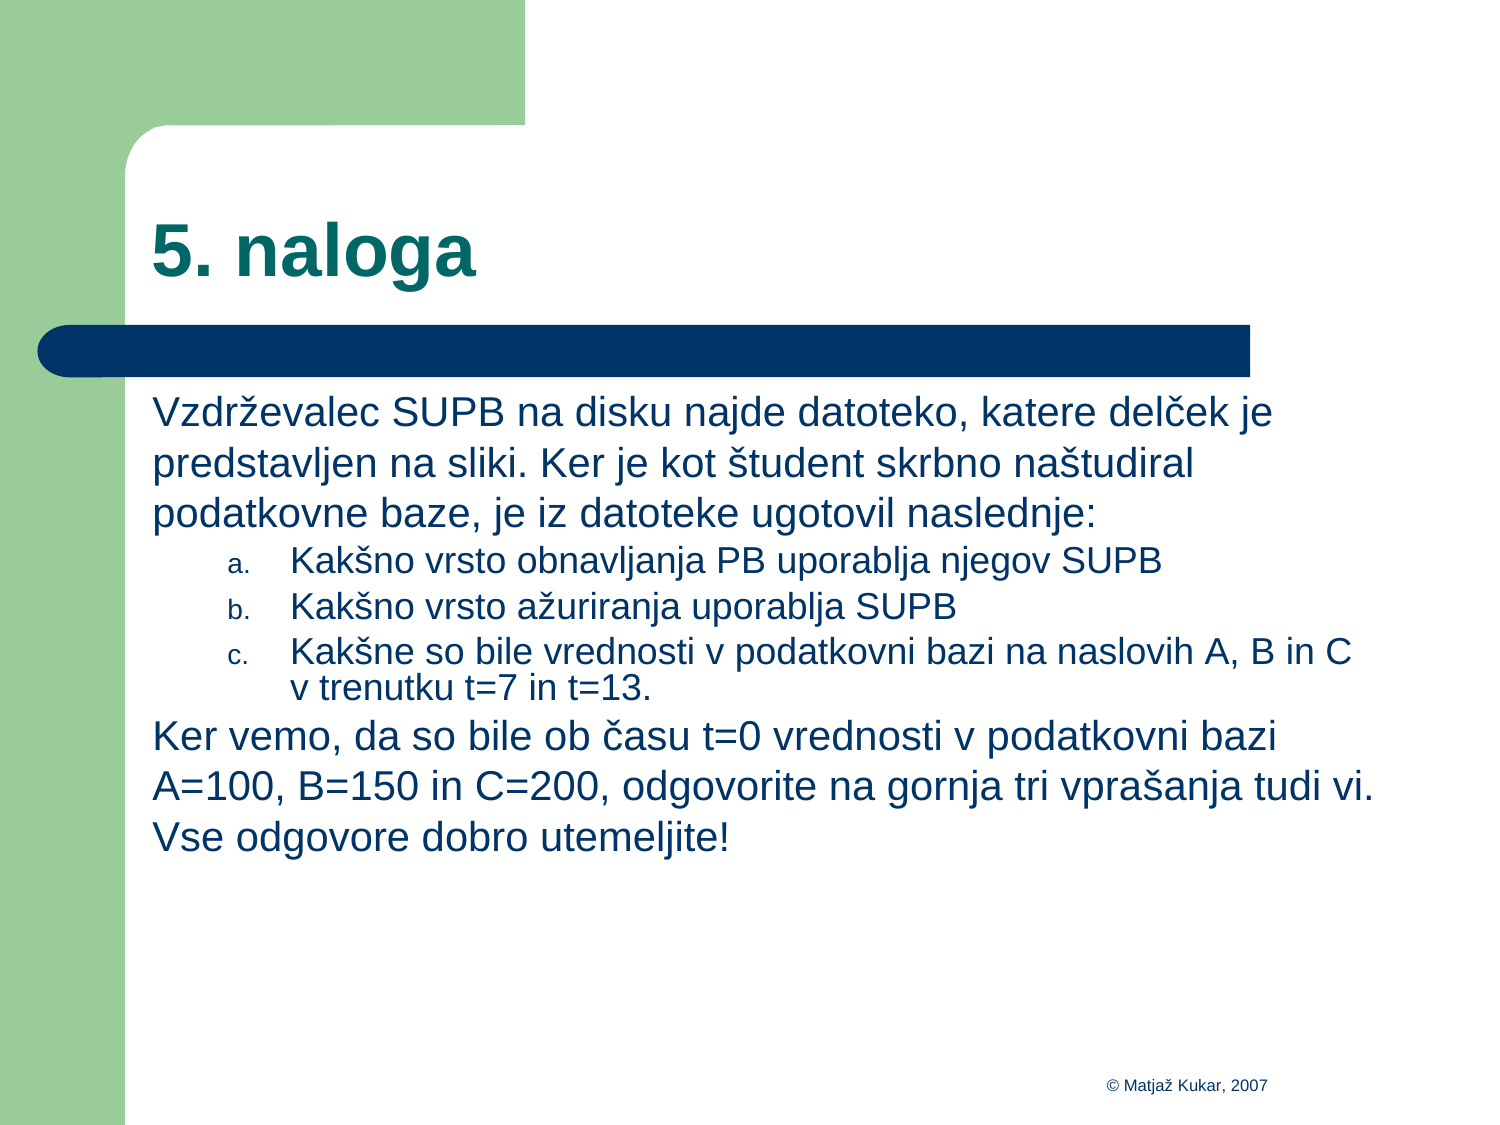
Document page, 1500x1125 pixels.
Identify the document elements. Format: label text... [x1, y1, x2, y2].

title 5. naloga [136, 136, 1414, 301]
text_box © Matjaž Kukar, 2007 [949, 1025, 1426, 1103]
list Vzdrževalec SUPB na disku najde datoteko, katere delček je predstavljen na sliki. Ker je kot študent skrbno naštudiral podatkovne baze, je iz datoteke ugotovil naslednje: Kakšno vrsto obnavljanja PB uporablja njegov SUPB Kakšno vrsto ažuriranja uporablja SUPB Kakšne so bile vrednosti v podatkovni bazi na naslovih A, B in C v trenutku t=7 in t=13. Ker vemo, da so bile ob času t=0 vrednosti v podatkovni bazi A=100, B=150 in C=200, odgovorite na gornja tri vprašanja tudi vi. Vse odgovore dobro utemeljite! [137, 387, 1400, 1026]
